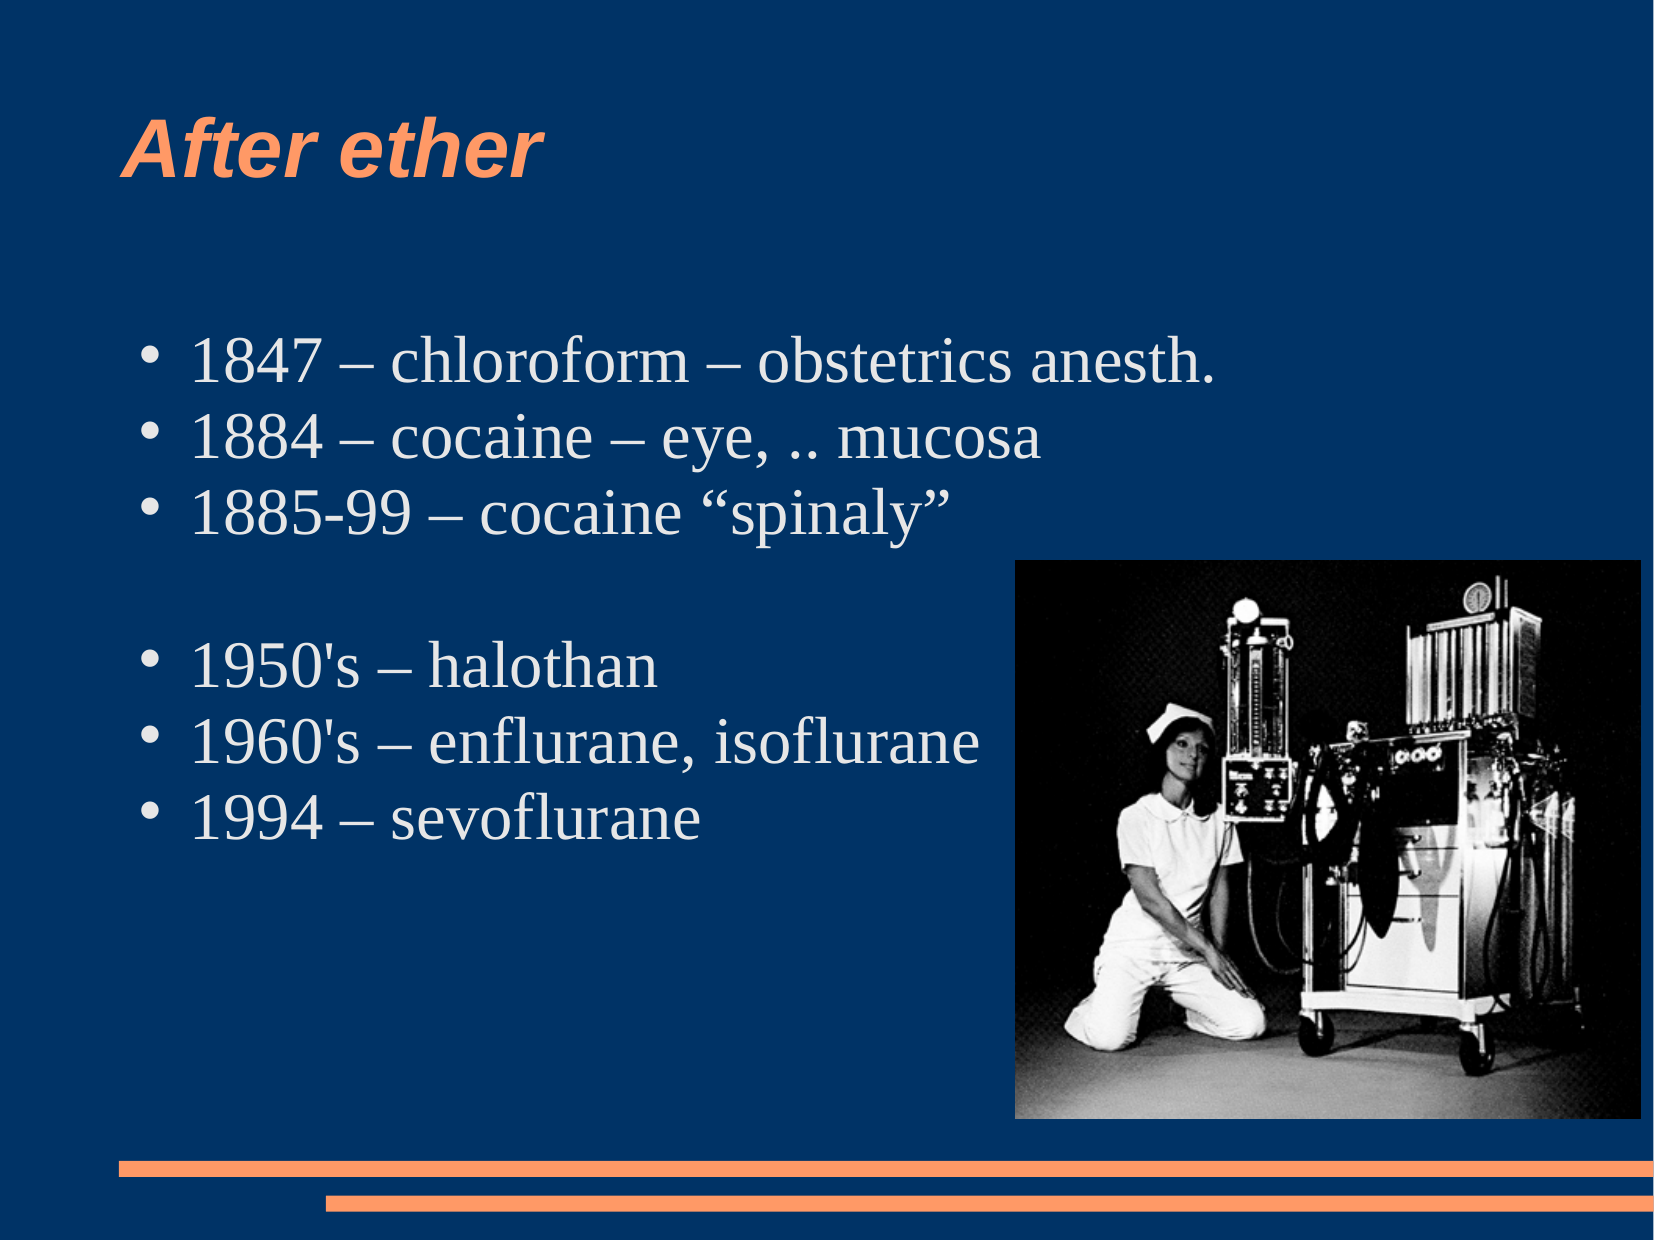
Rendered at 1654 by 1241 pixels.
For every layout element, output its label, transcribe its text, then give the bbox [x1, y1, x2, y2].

picture [1015, 560, 1641, 1119]
title After ether [121, 46, 1534, 254]
list 1847 – chloroform – obstetrics anesth. 1884 – cocaine – eye, .. mucosa 1885-99 – cocaine “spinaly” 1950's – halothan 1960's – enflurane, isoflurane 1994 – sevoflurane [121, 322, 1561, 1133]
